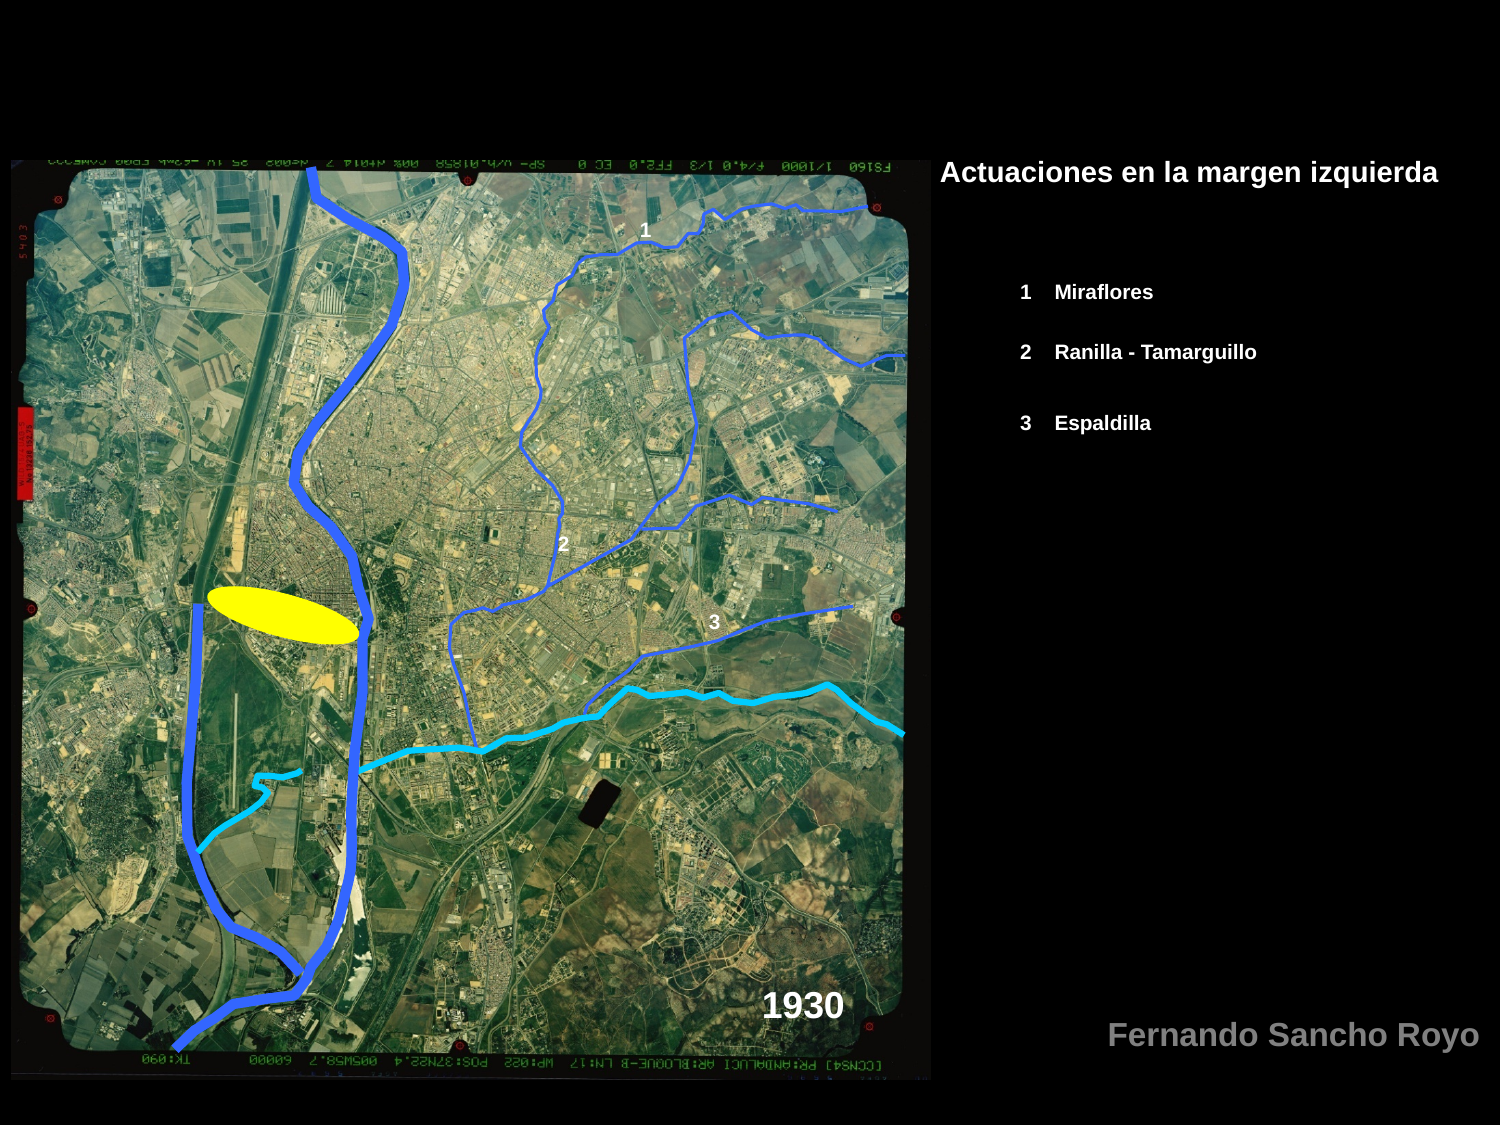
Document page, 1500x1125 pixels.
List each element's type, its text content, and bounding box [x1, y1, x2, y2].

text_box 2 [542, 522, 600, 563]
text_box 3 Espaldilla [1004, 402, 1500, 443]
text_box 3 [693, 601, 751, 642]
text_box 1 Miraflores [1004, 271, 1437, 312]
text_box [208, 587, 359, 644]
text_box Fernando Sancho Royo [1092, 1005, 1500, 1061]
text_box 1 [624, 209, 682, 250]
text_box Actuaciones en la margen izquierda [924, 145, 1500, 196]
text_box 2 Ranilla - Tamarguillo [1004, 331, 1364, 372]
text_box 1930 [746, 973, 872, 1034]
picture [11, 160, 931, 1080]
